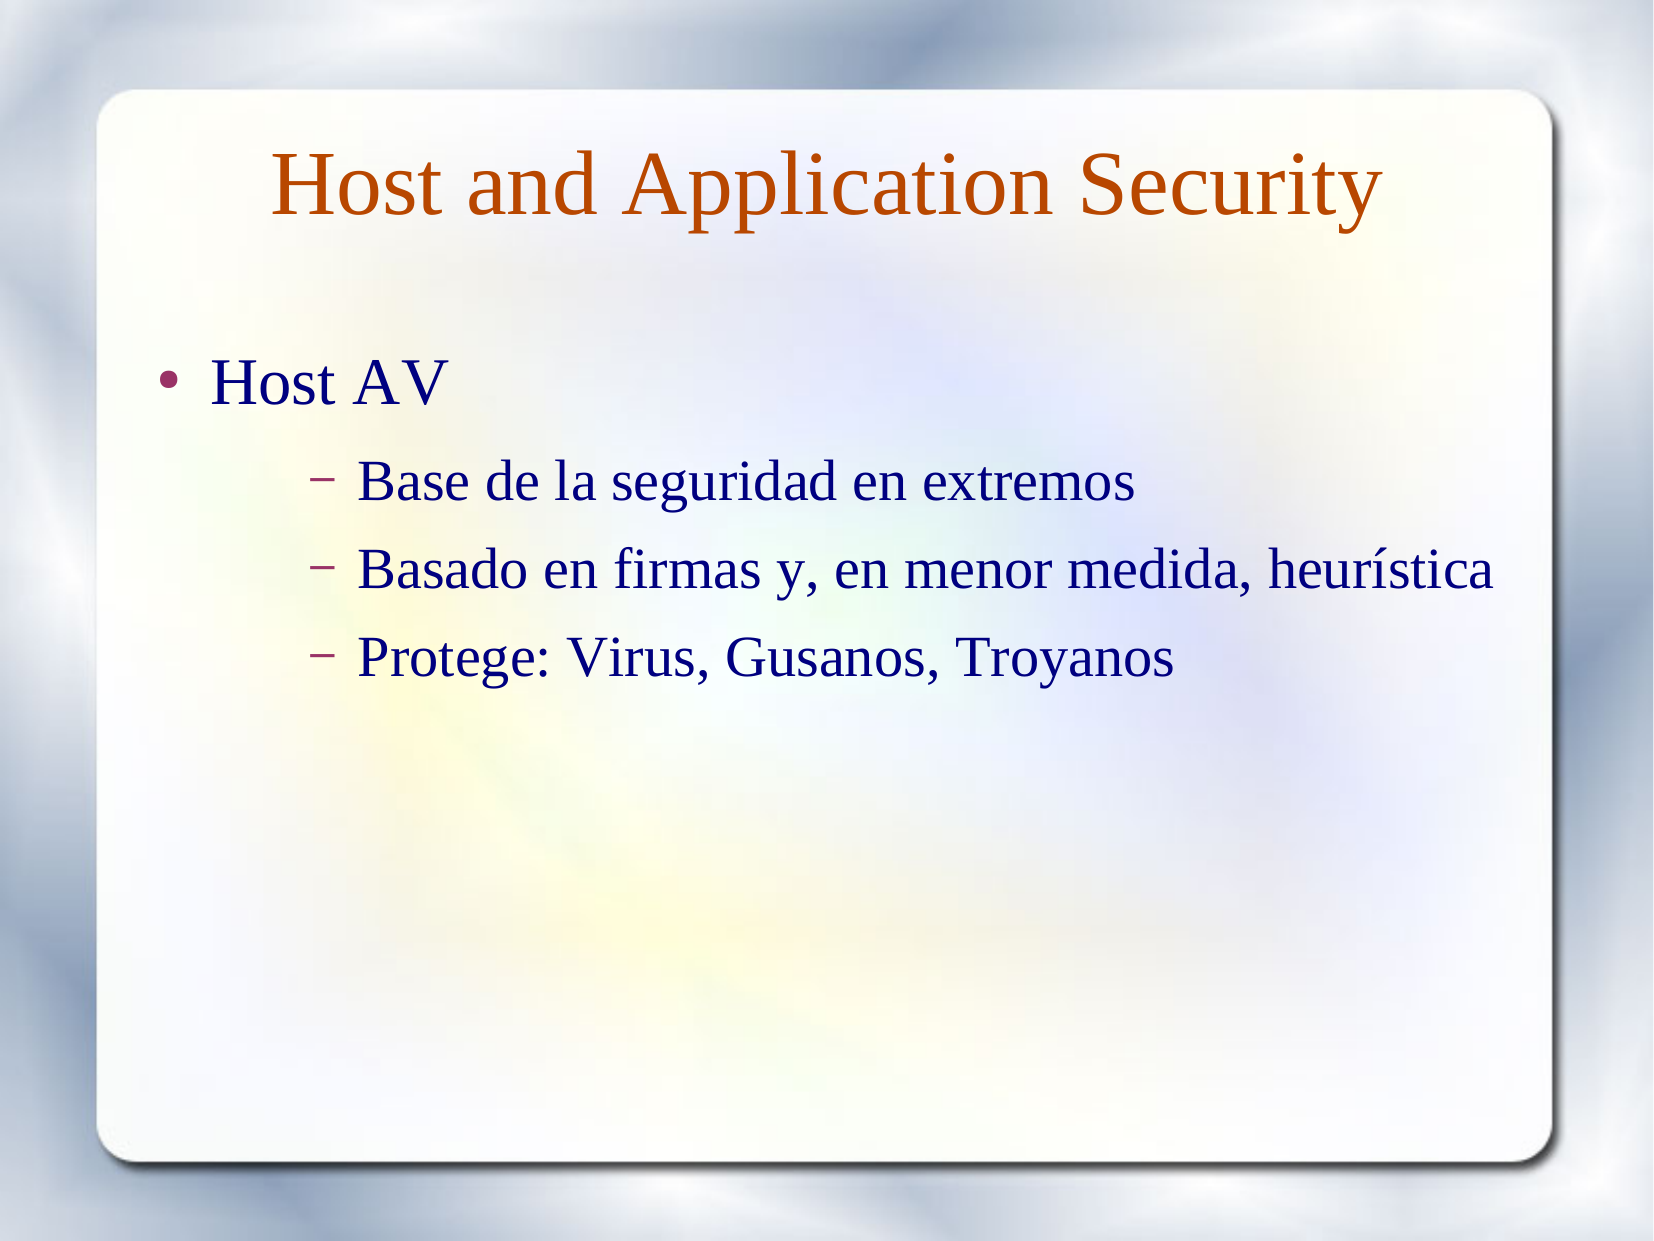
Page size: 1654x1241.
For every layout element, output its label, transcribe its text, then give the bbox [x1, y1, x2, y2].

title Host and Application Security [121, 132, 1534, 235]
list Host AV Base de la seguridad en extremos Basado en firmas y, en menor medida, heurística Protege: Virus, Gusanos, Troyanos [121, 344, 1534, 1149]
picture [0, 0, 1654, 1241]
